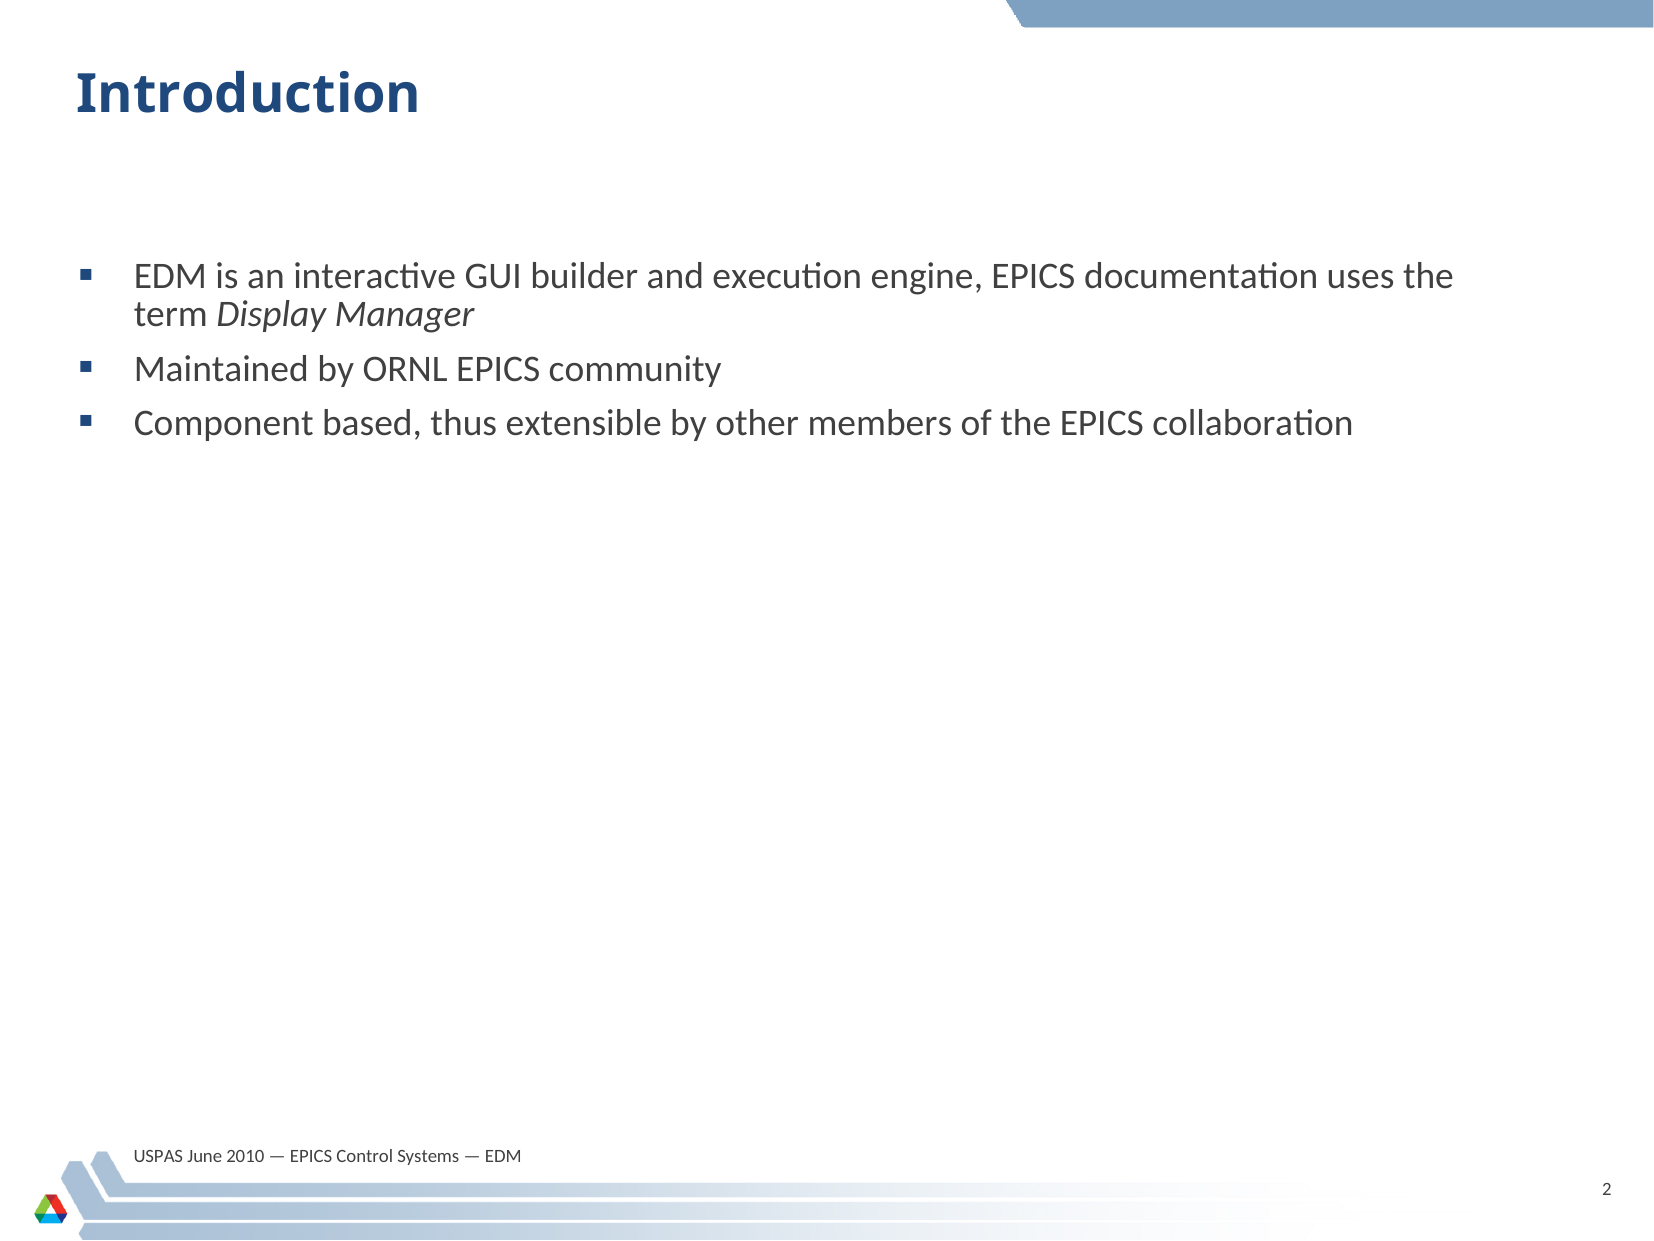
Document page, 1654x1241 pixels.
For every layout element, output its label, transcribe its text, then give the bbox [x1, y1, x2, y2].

picture [0, 1143, 1654, 1240]
picture [0, 0, 1654, 29]
list EDM is an interactive GUI builder and execution engine, EPICS documentation uses the term Display Manager Maintained by ORNL EPICS community Component based, thus extensible by other members of the EPICS collaboration [62, 253, 1498, 816]
title Introduction [61, 39, 1500, 143]
